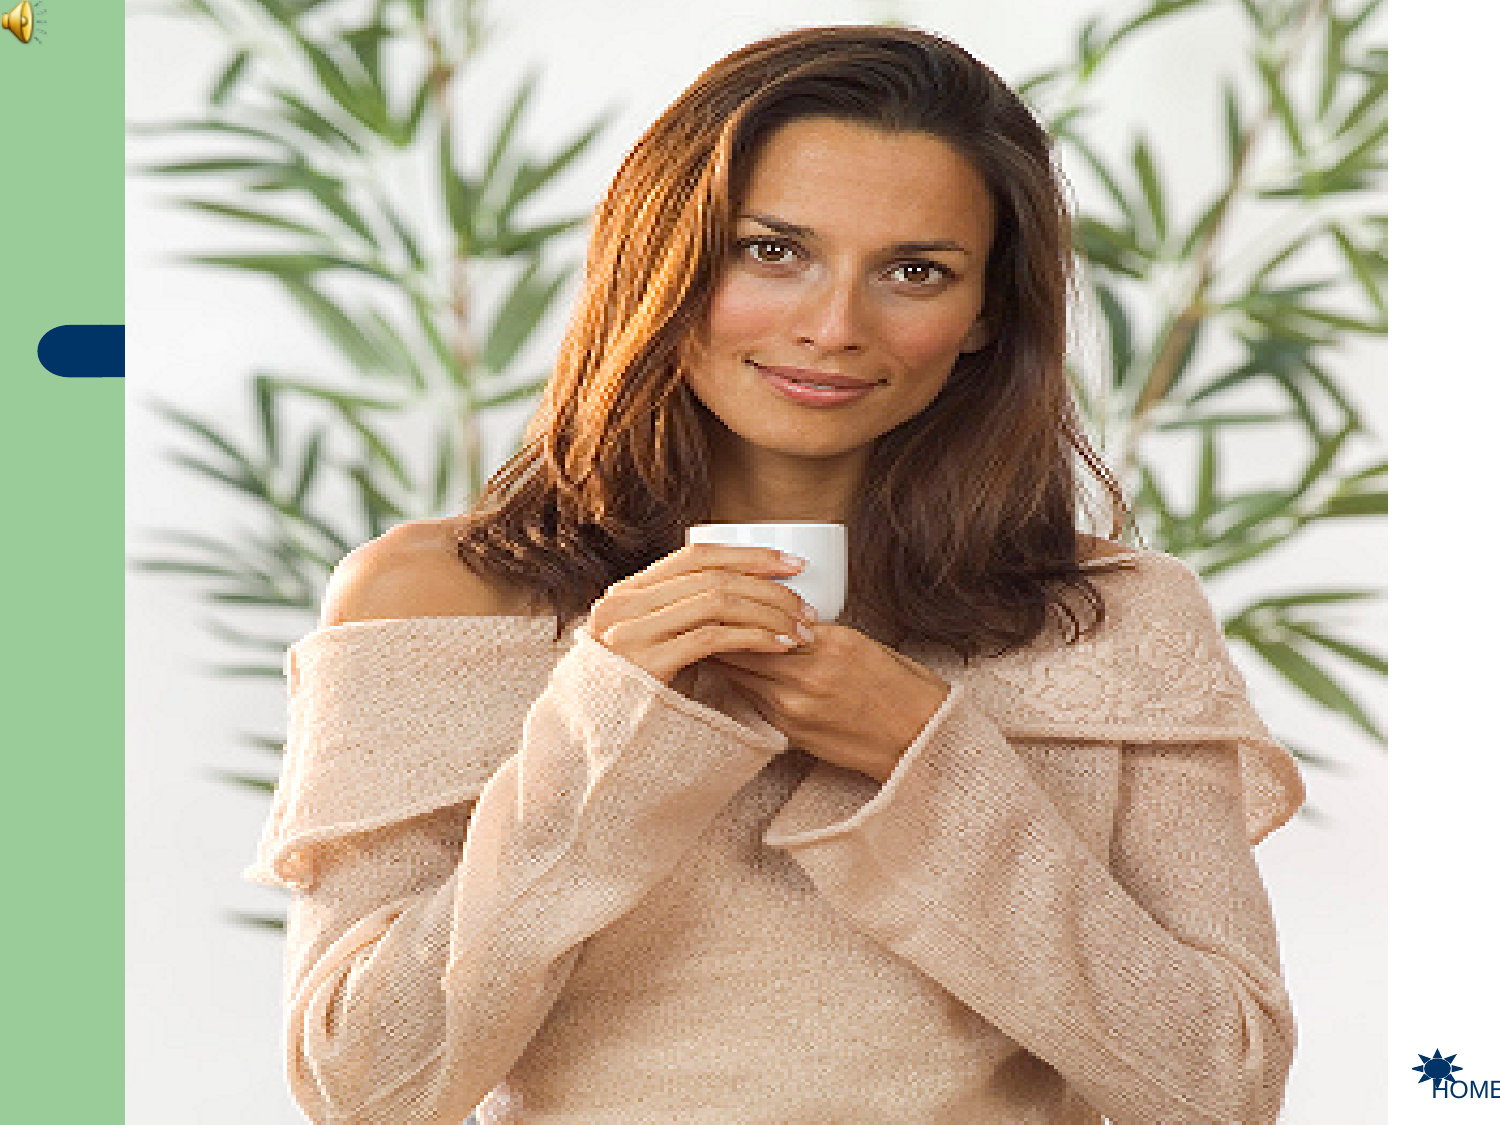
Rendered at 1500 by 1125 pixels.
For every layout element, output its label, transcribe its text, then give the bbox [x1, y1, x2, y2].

text_box HOME [1419, 1055, 1456, 1088]
text_box HOME [1433, 1049, 1442, 1058]
picture [0, 0, 51, 51]
picture [125, 0, 1388, 1125]
